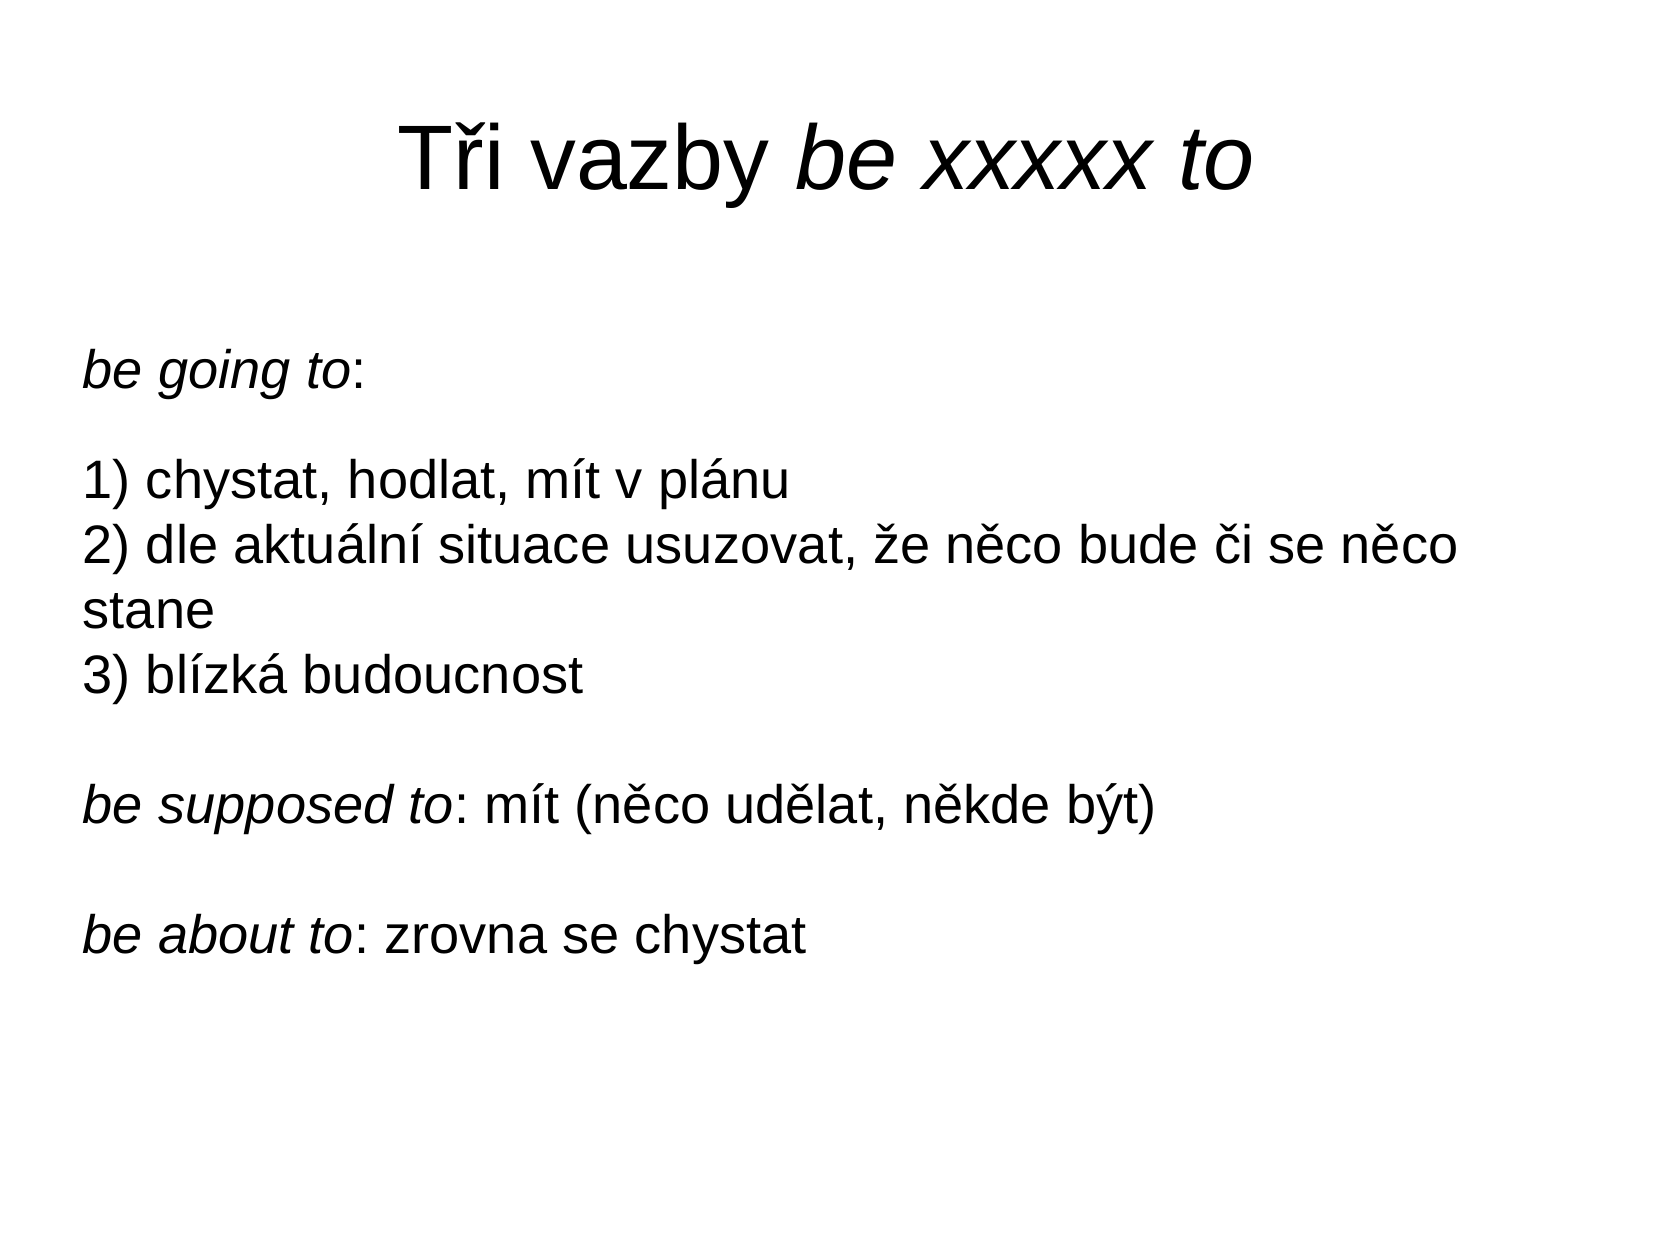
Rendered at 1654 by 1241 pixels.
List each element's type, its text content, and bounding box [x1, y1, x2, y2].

text_box Tři vazby be xxxxx to [83, 49, 1571, 256]
text_box be going to: 1) chystat, hodlat, mít v plánu 2) dle aktuální situace usuzovat, že něco bude či se něco stane 3) blízká budoucnost be supposed to: mít (něco udělat, někde být) be about to: zrovna se chystat [83, 290, 1571, 1009]
